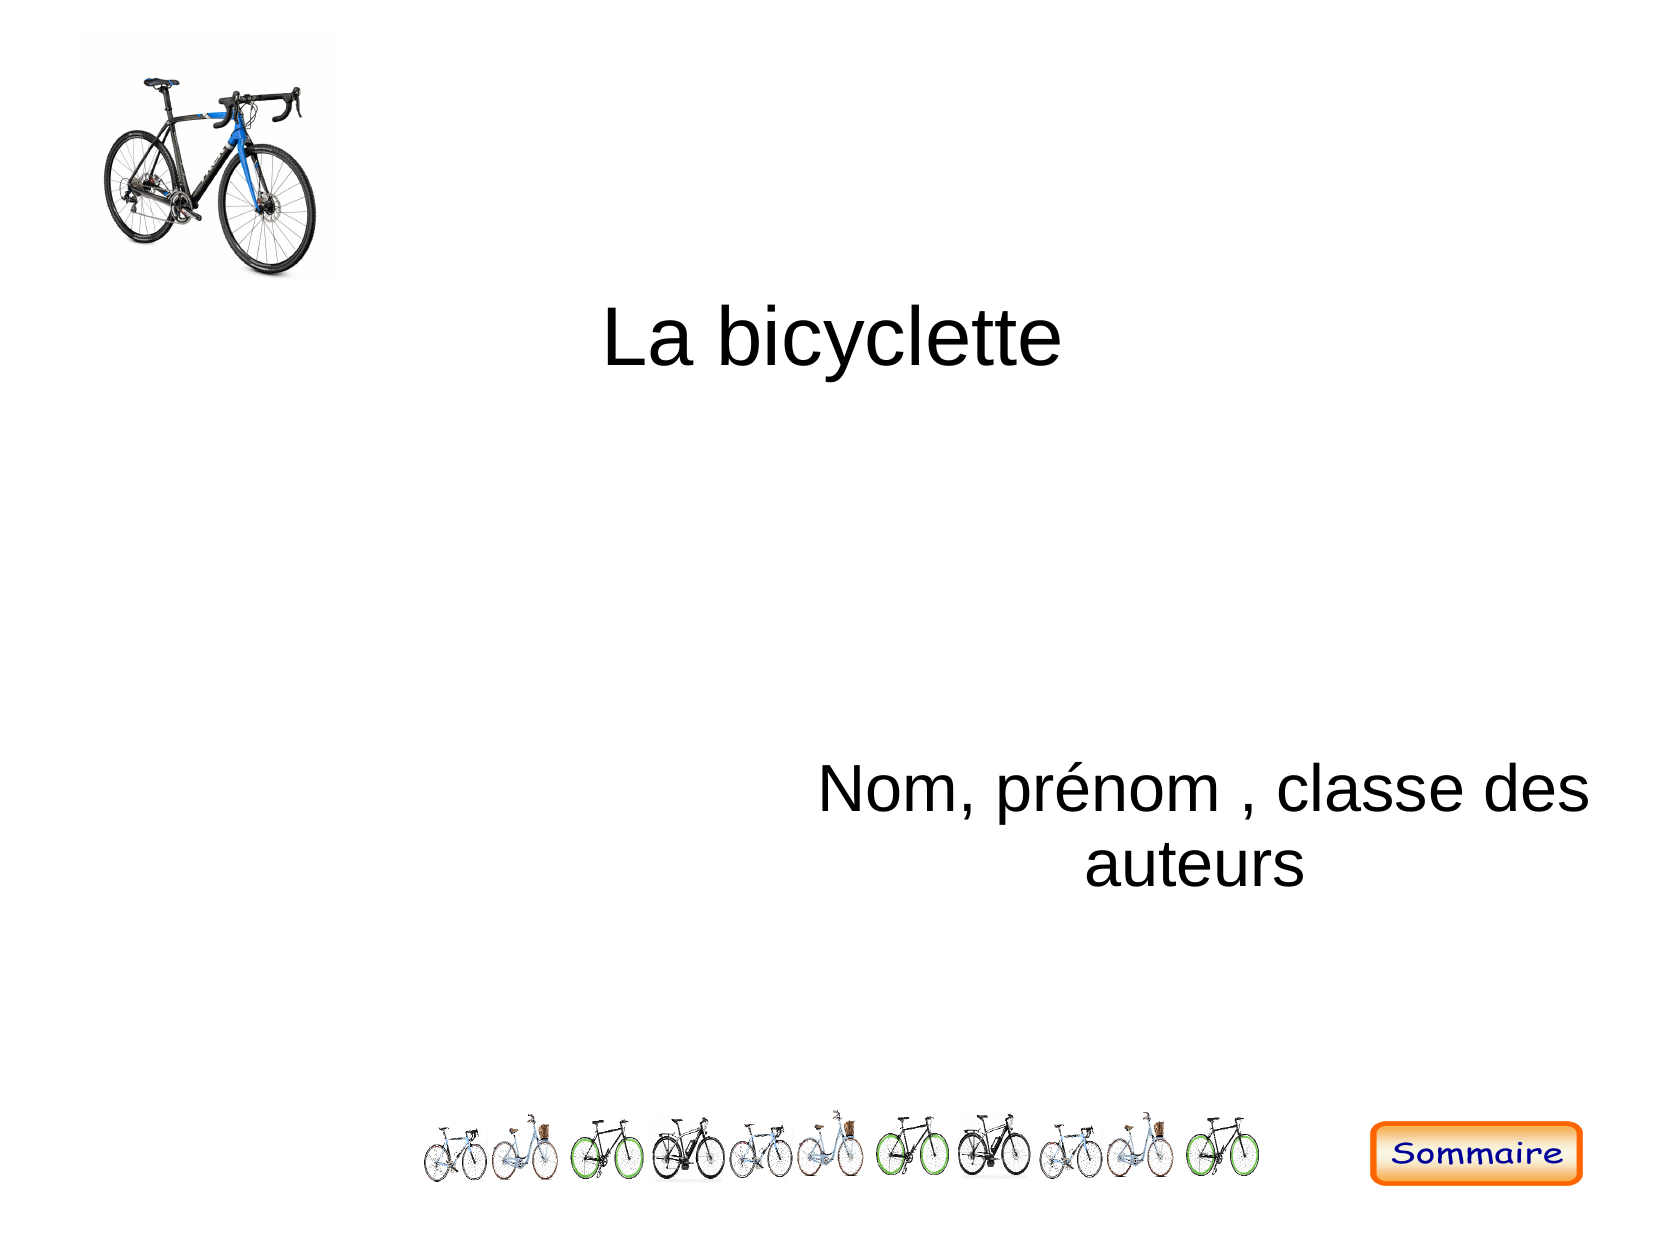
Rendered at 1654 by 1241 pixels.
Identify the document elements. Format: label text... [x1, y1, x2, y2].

picture [1370, 1121, 1583, 1186]
picture [422, 1110, 1264, 1187]
text_box Nom, prénom , classe des auteurs [814, 531, 1595, 1121]
subtitle La bicyclette [82, 271, 1583, 402]
picture [82, 28, 338, 271]
